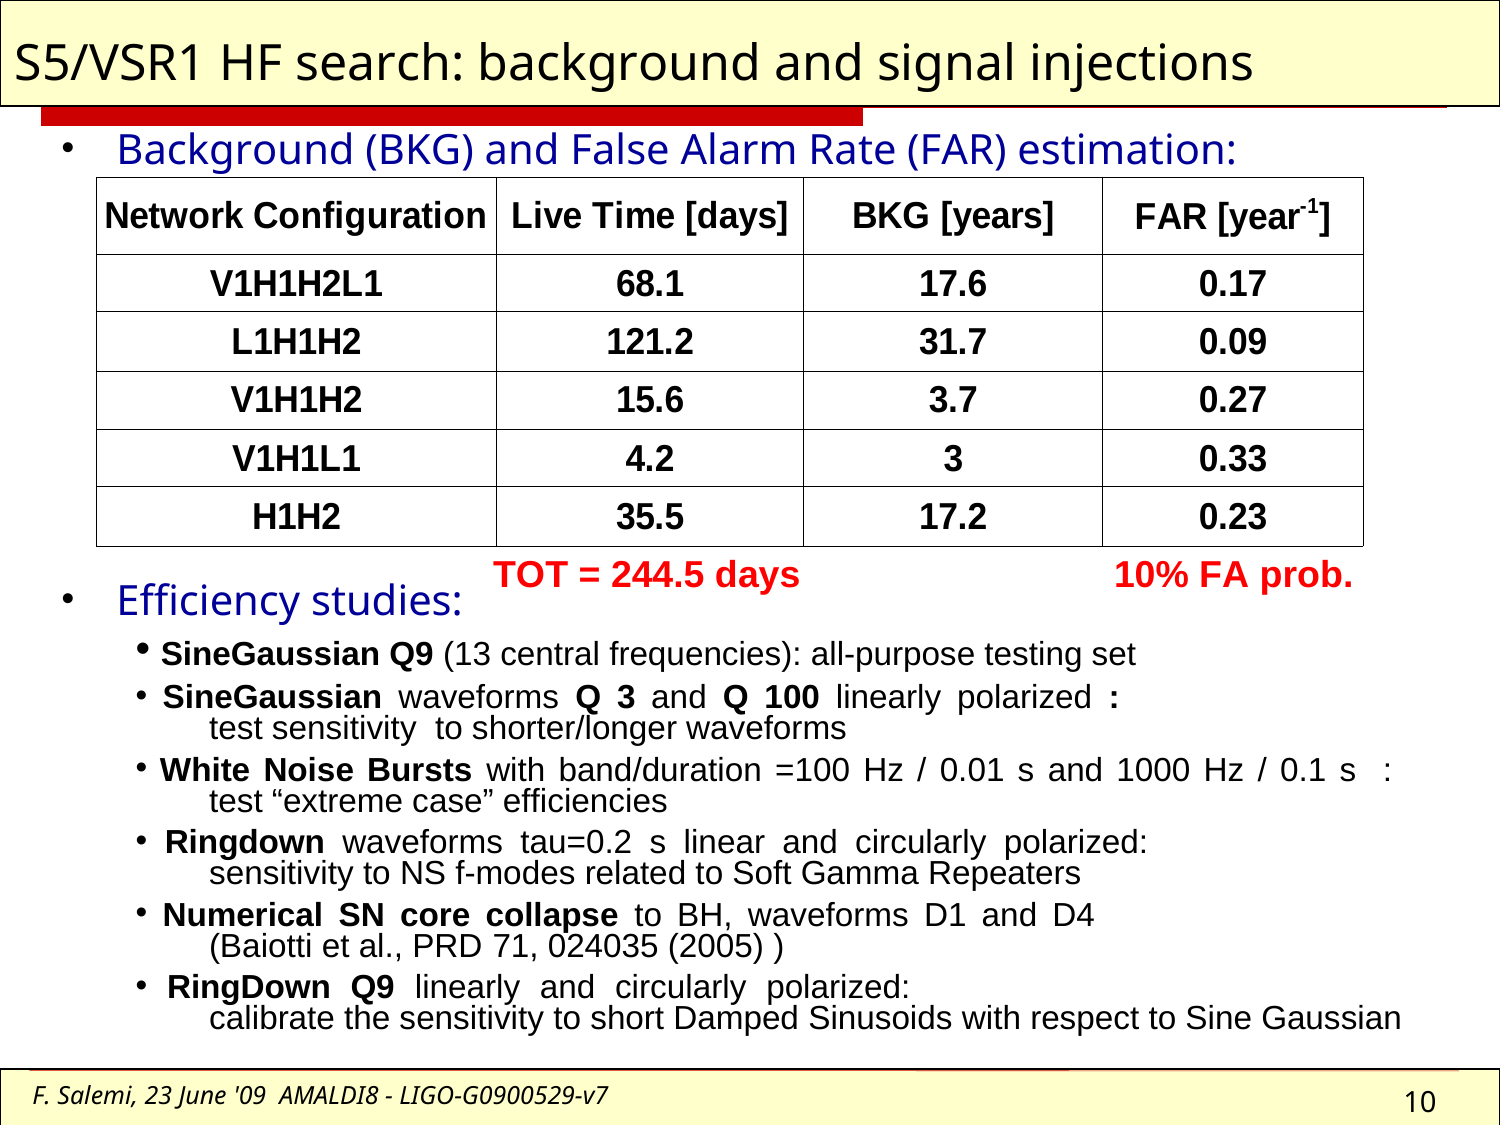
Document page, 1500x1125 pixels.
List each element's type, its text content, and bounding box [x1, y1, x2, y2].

chart [96, 177, 1366, 549]
text_box Background (BKG) and False Alarm Rate (FAR) estimation: Efficiency studies: SineGaussian Q9 (13 central frequencies): all-purpose testing set SineGaussian waveforms Q 3 and Q 100 linearly polarized : test sensitivity to shorter/longer waveforms White Noise Bursts with band/duration =100 Hz / 0.01 s and 1000 Hz / 0.1 s : test “extreme case” efficiencies Ringdown waveforms tau=0.2 s linear and circularly polarized: sensitivity to NS f-modes related to Soft Gamma Repeaters Numerical SN core collapse to BH, waveforms D1 and D4 (Baiotti et al., PRD 71, 024035 (2005) ) RingDown Q9 linearly and circularly polarized: calibrate the sensitivity to short Damped Sinusoids with respect to Sine Gaussian [45, 125, 1477, 1063]
text_box S5/VSR1 HF search: background and signal injections [0, 4, 1477, 100]
text_box TOT = 244.5 days 10% FA prob. [478, 542, 1477, 603]
